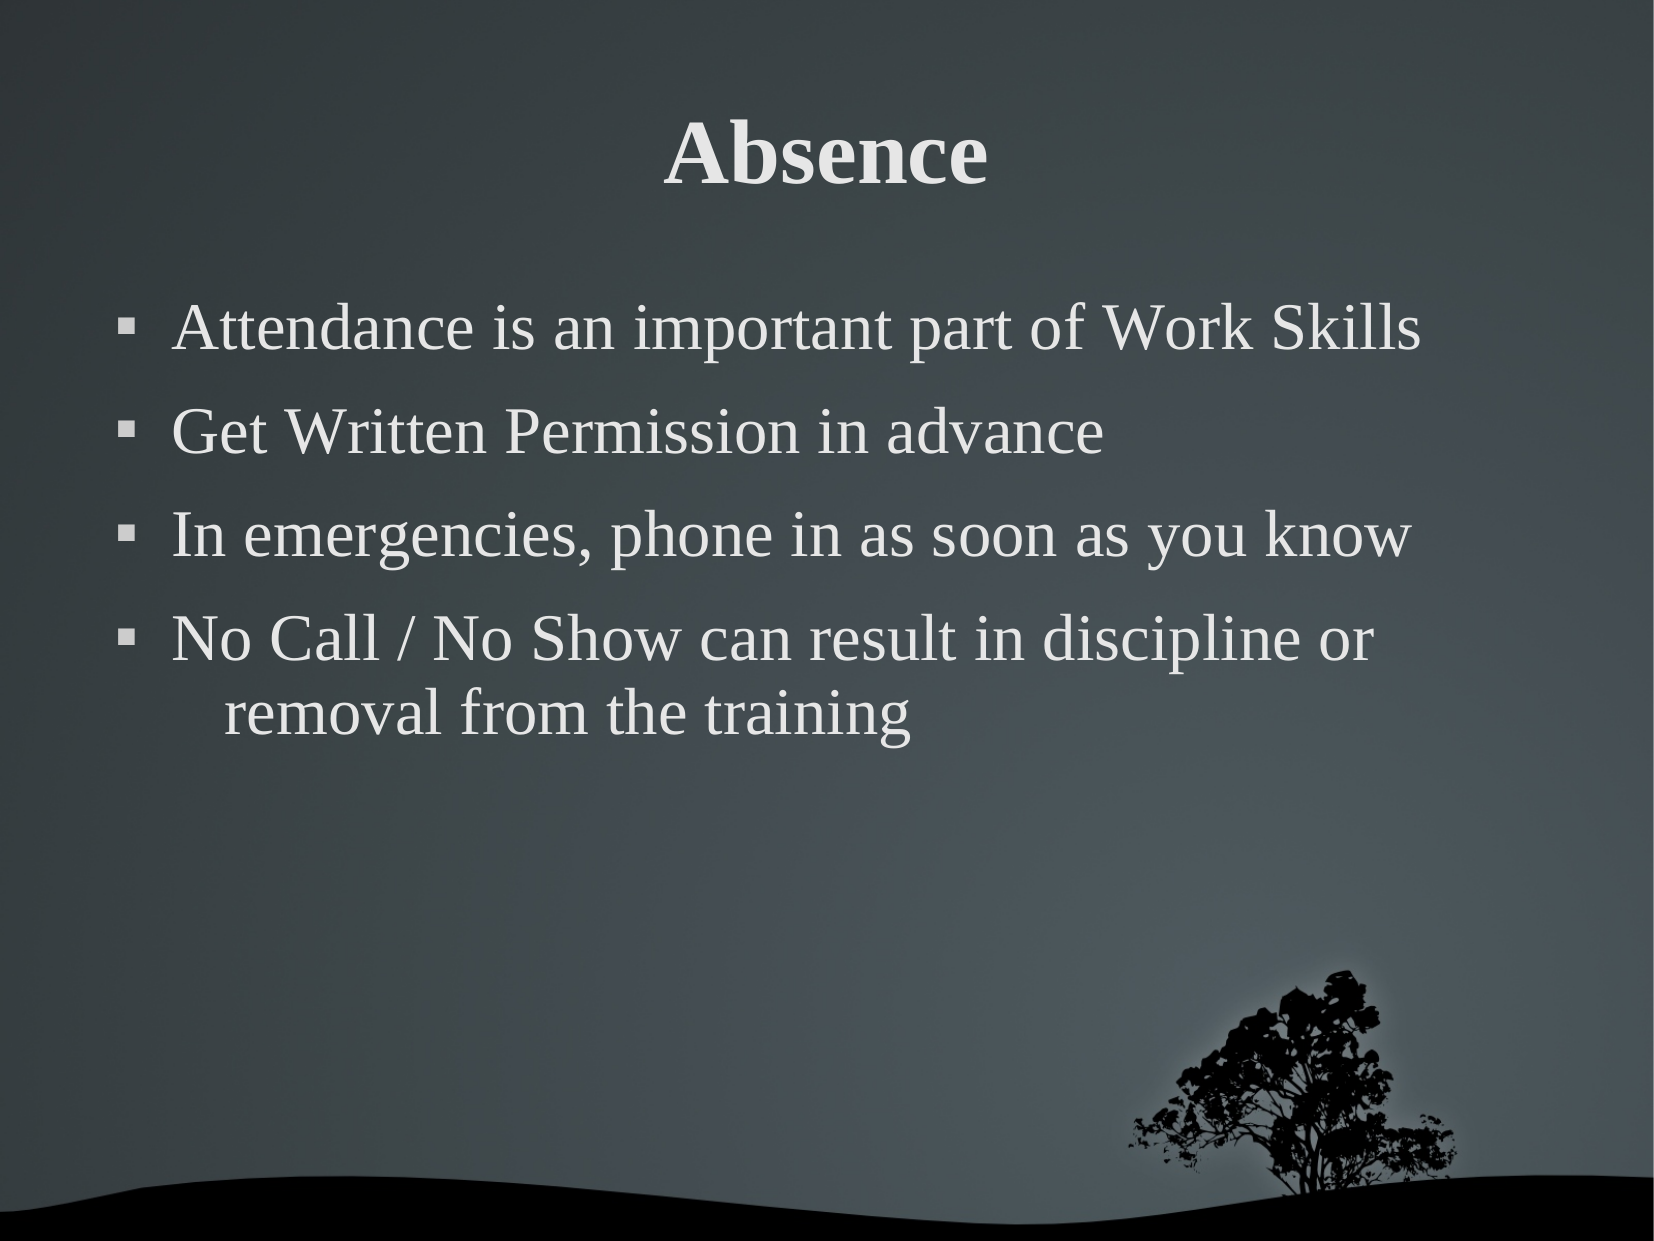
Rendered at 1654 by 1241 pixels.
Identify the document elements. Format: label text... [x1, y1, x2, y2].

list Attendance is an important part of Work Skills Get Written Permission in advance In emergencies, phone in as soon as you know No Call / No Show can result in discipline or removal from the training [82, 290, 1571, 1109]
picture [0, 0, 1654, 1241]
title Absence [82, 49, 1571, 257]
